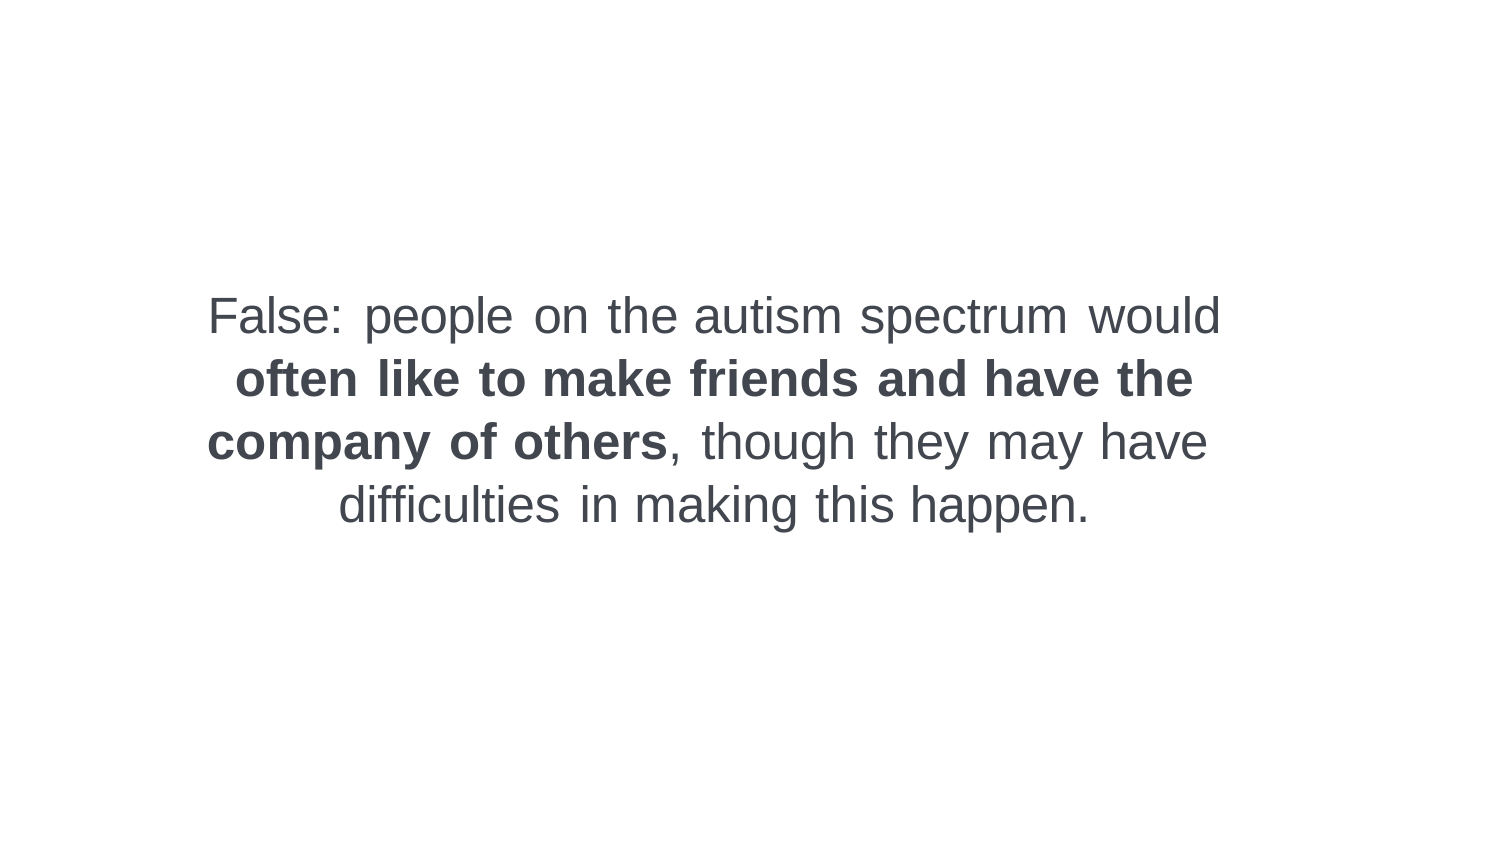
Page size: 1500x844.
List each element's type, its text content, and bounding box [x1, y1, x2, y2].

title False: people on the autism spectrum would often like to make friends and have the company of others, though they may have difficulties in making this happen. [204, 279, 1228, 535]
